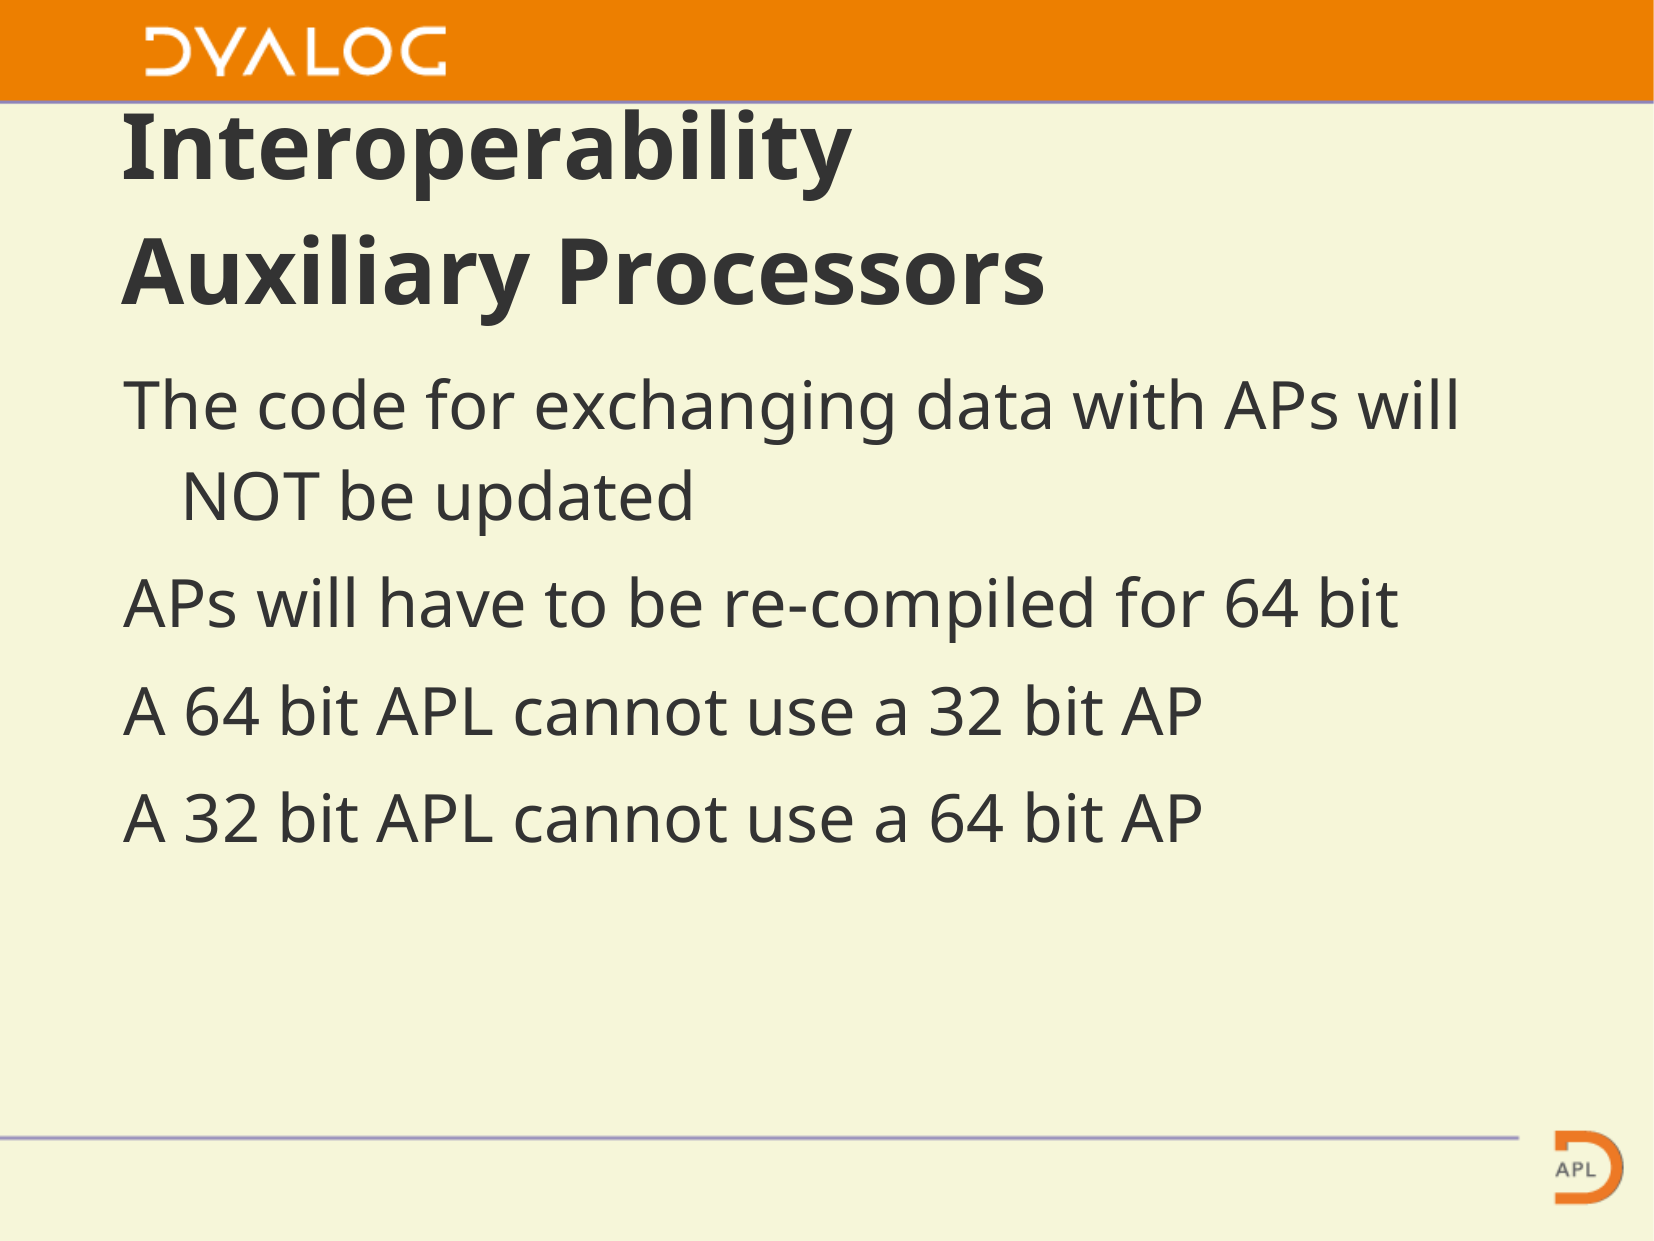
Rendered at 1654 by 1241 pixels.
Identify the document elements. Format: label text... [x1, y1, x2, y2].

list The code for exchanging data with APs will NOT be updated APs will have to be re-compiled for 64 bit A 64 bit APL cannot use a 32 bit AP A 32 bit APL cannot use a 64 bit AP [124, 358, 1530, 1103]
title Interoperability Auxiliary Processors [121, 95, 1534, 318]
picture [0, 0, 1654, 1241]
